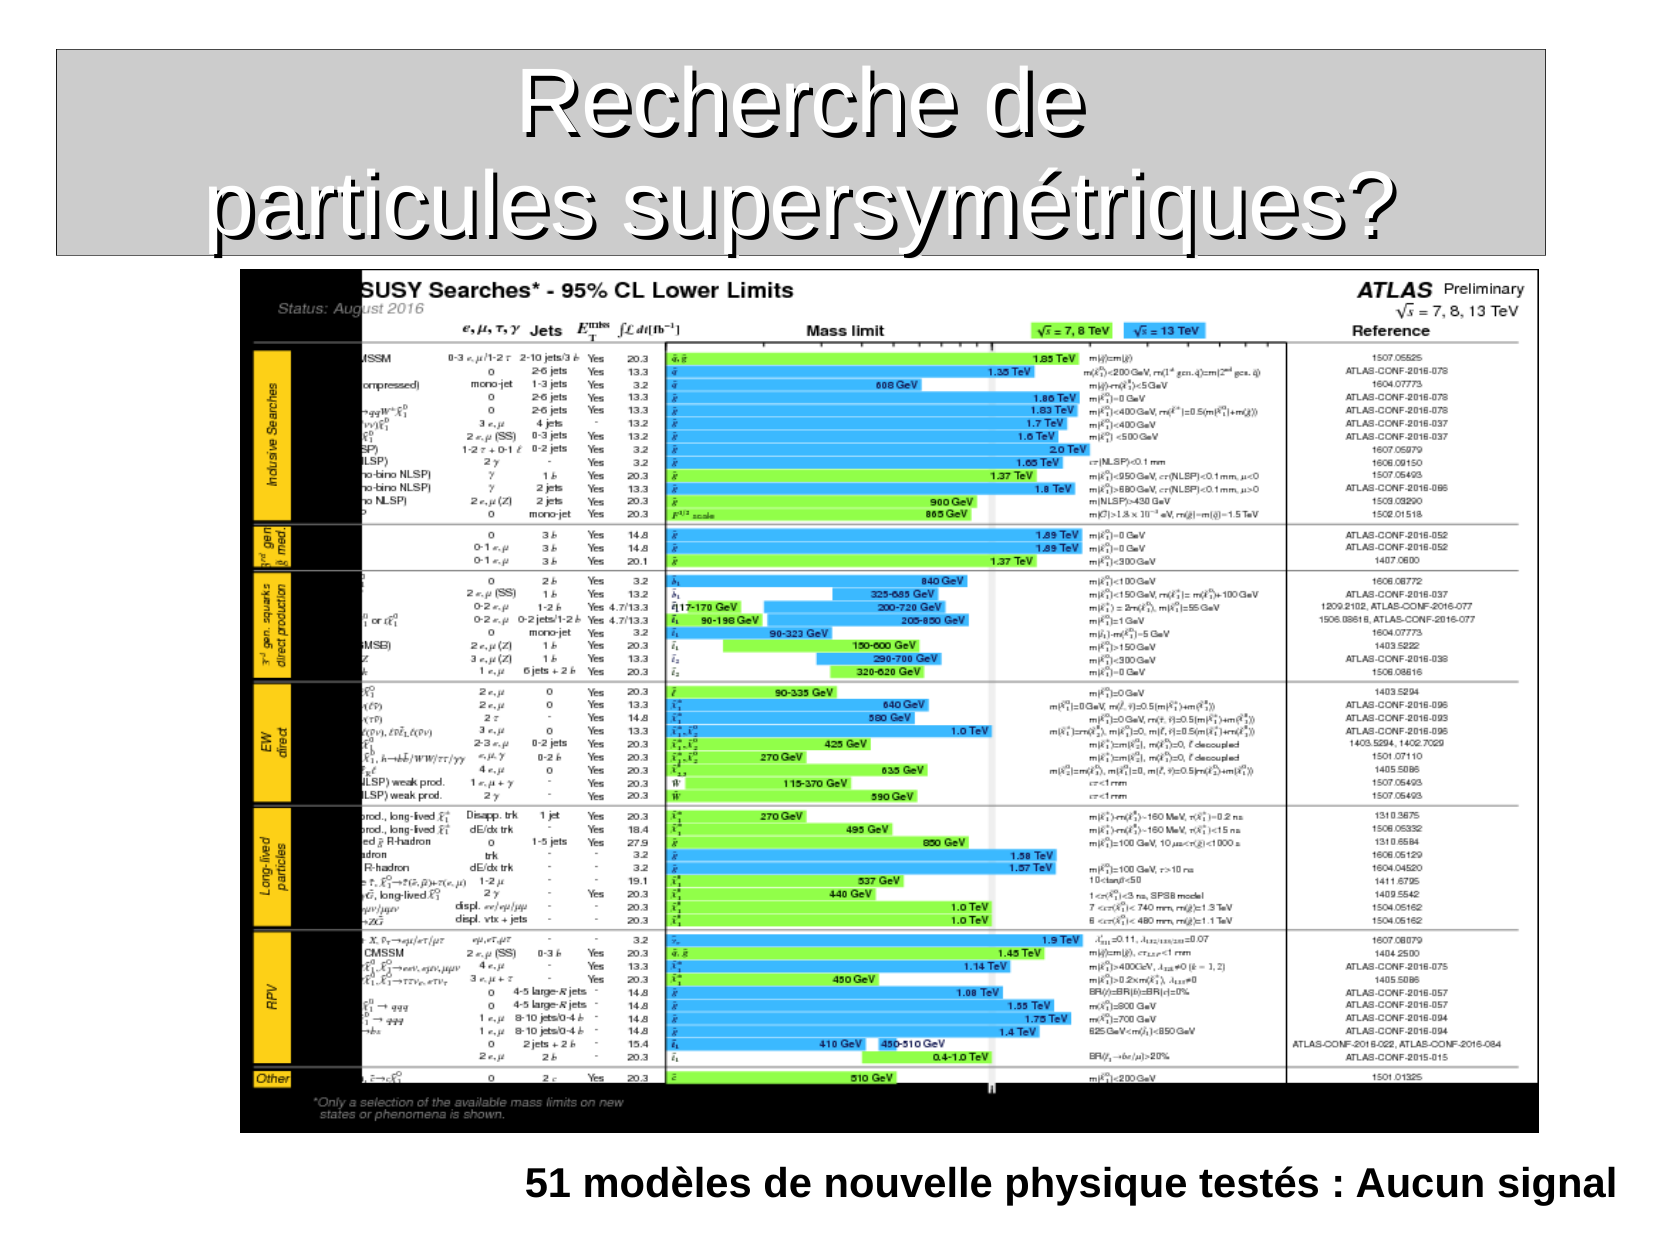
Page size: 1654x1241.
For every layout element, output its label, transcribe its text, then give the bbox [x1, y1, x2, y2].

title Recherche de particules supersymétriques? [56, 49, 1546, 256]
picture [240, 269, 1539, 1133]
text_box 51 modèles de nouvelle physique testés : Aucun signal [510, 1152, 1654, 1216]
